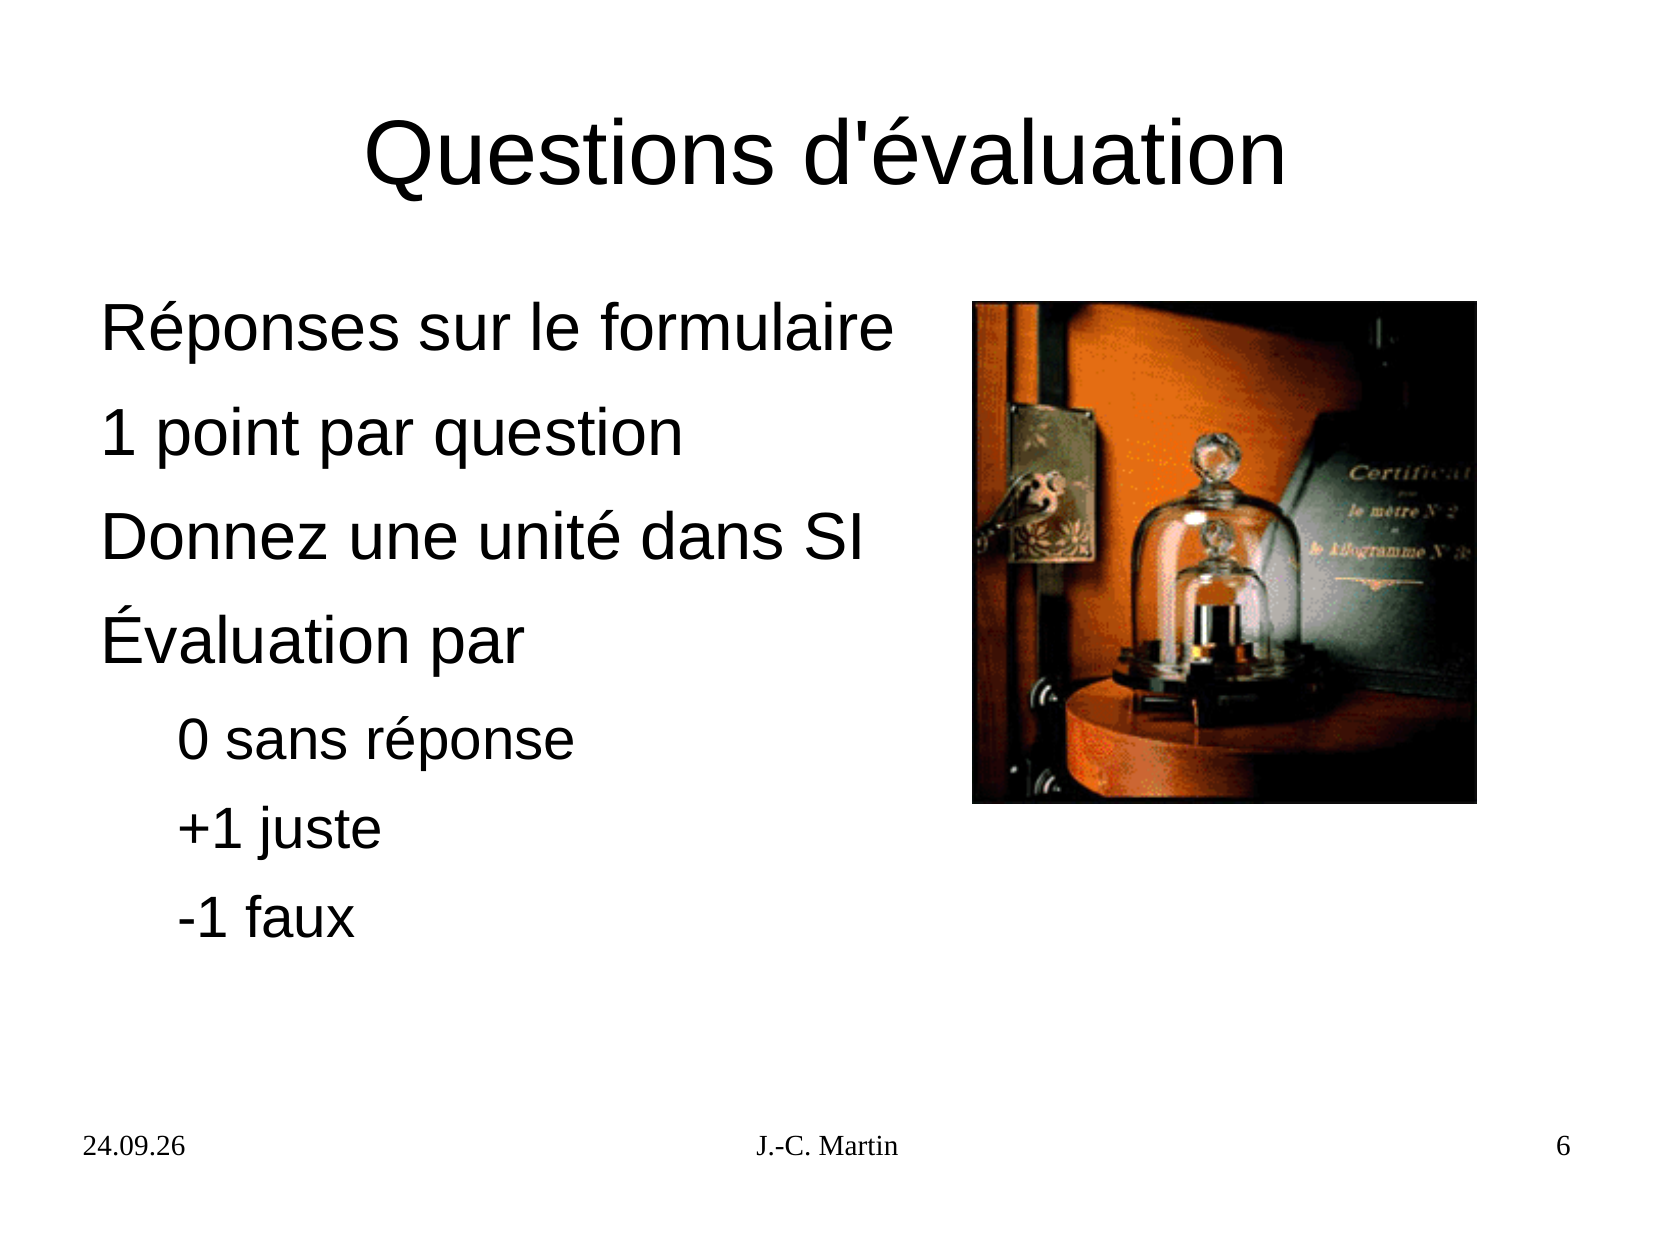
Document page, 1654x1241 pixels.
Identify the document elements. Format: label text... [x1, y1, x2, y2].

title Questions d'évaluation [82, 49, 1571, 257]
list Réponses sur le formulaire 1 point par question Donnez une unité dans SI Évaluation par 0 sans réponse +1 juste -1 faux [82, 290, 1571, 1094]
picture [972, 301, 1477, 804]
